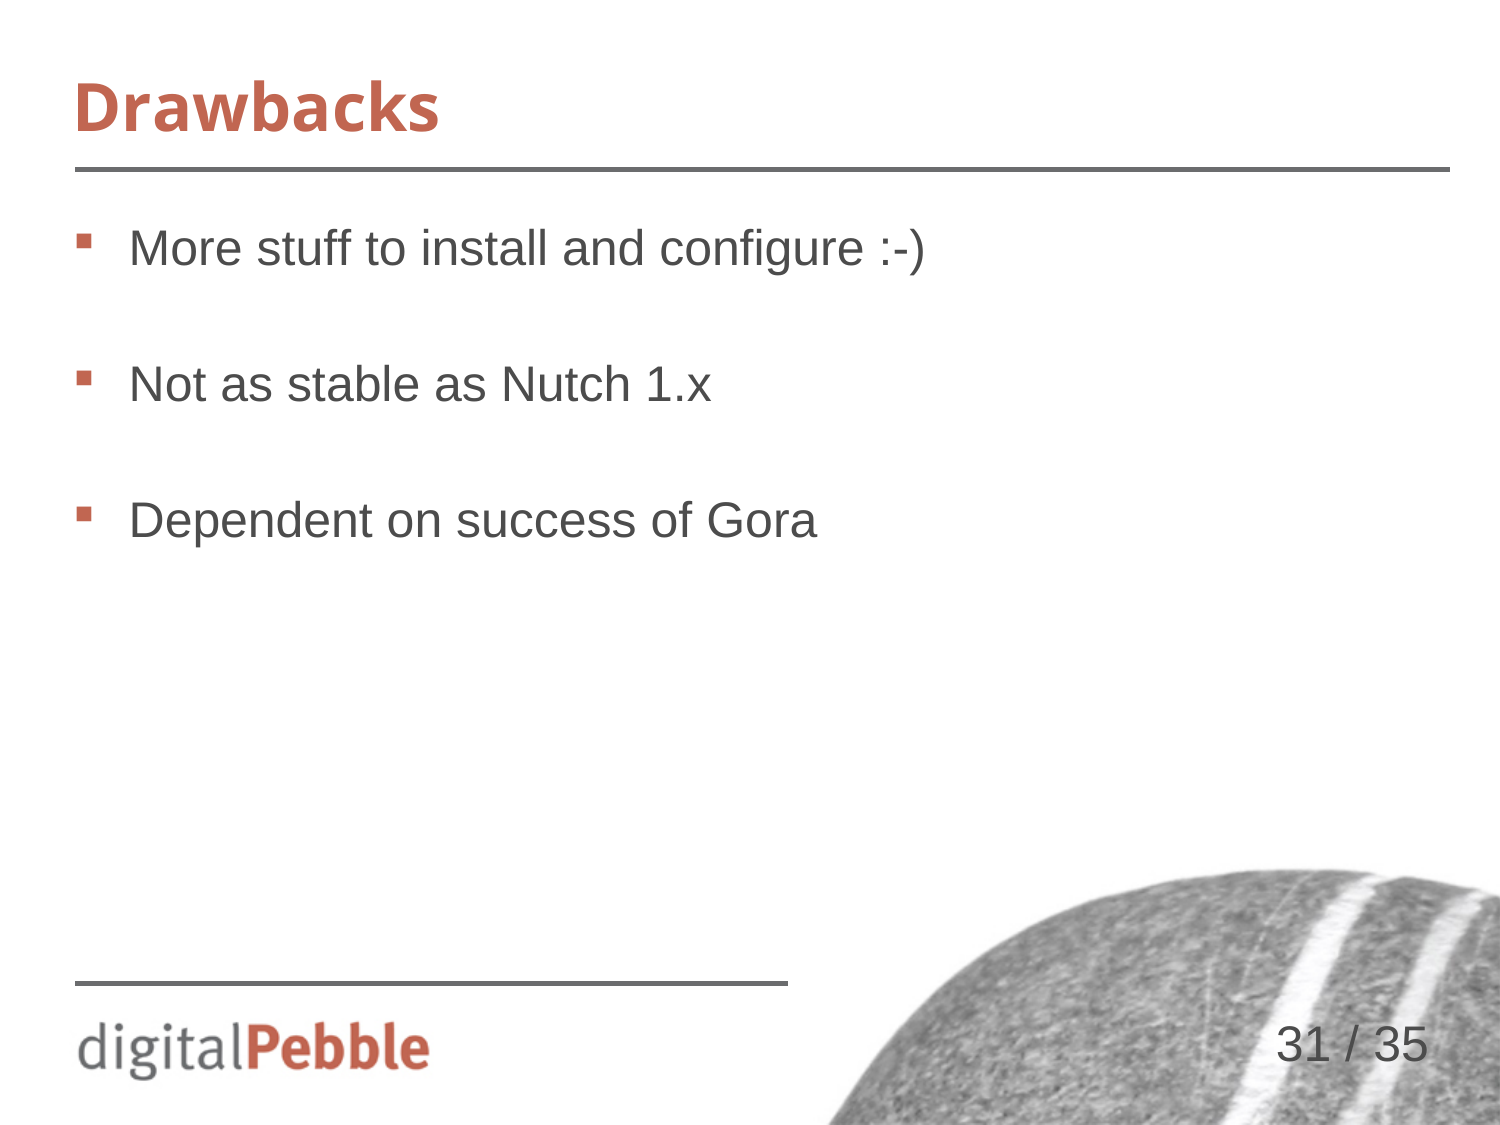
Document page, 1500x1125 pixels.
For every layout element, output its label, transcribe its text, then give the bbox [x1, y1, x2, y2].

picture [0, 0, 1500, 1125]
list More stuff to install and configure :-) Not as stable as Nutch 1.x Dependent on success of Gora [57, 212, 1438, 955]
title Drawbacks [57, 37, 1438, 174]
